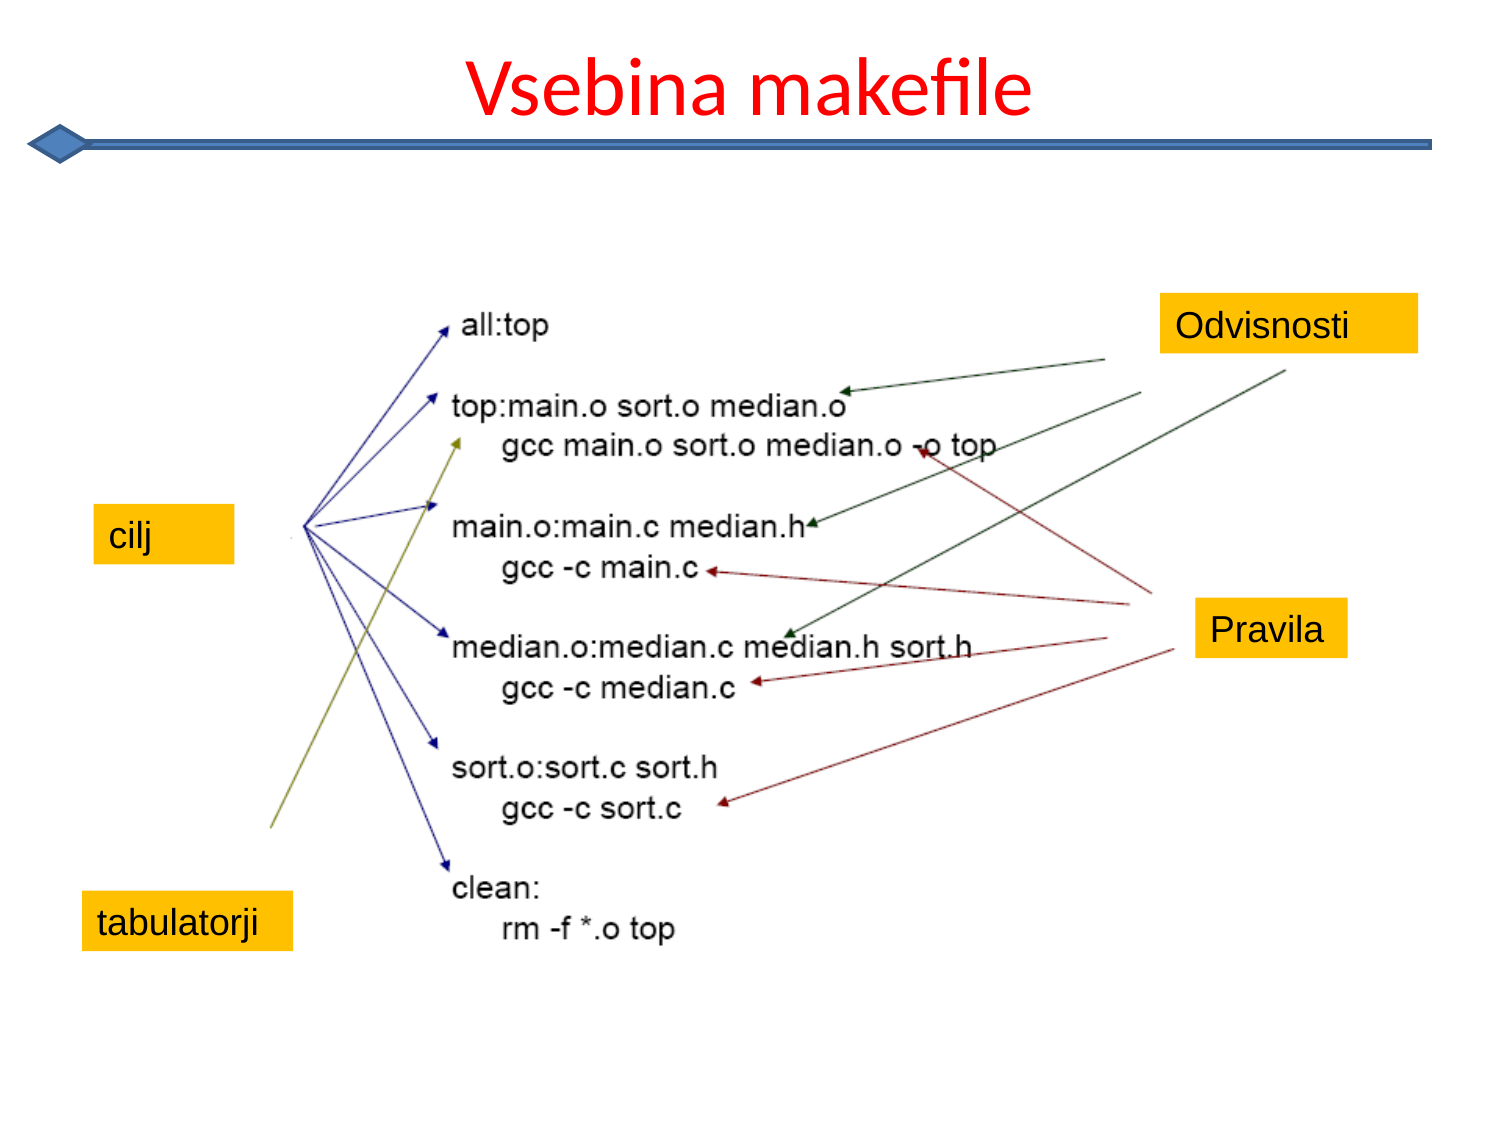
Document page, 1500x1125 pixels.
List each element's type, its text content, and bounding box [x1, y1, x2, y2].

text_box Odvisnosti [1160, 292, 1419, 354]
text_box Pravila [1195, 597, 1348, 659]
text_box cilj [93, 503, 235, 565]
picture [175, 281, 1329, 963]
text_box tabulatorji [82, 890, 294, 952]
title Vsebina makefile [75, 23, 1426, 141]
